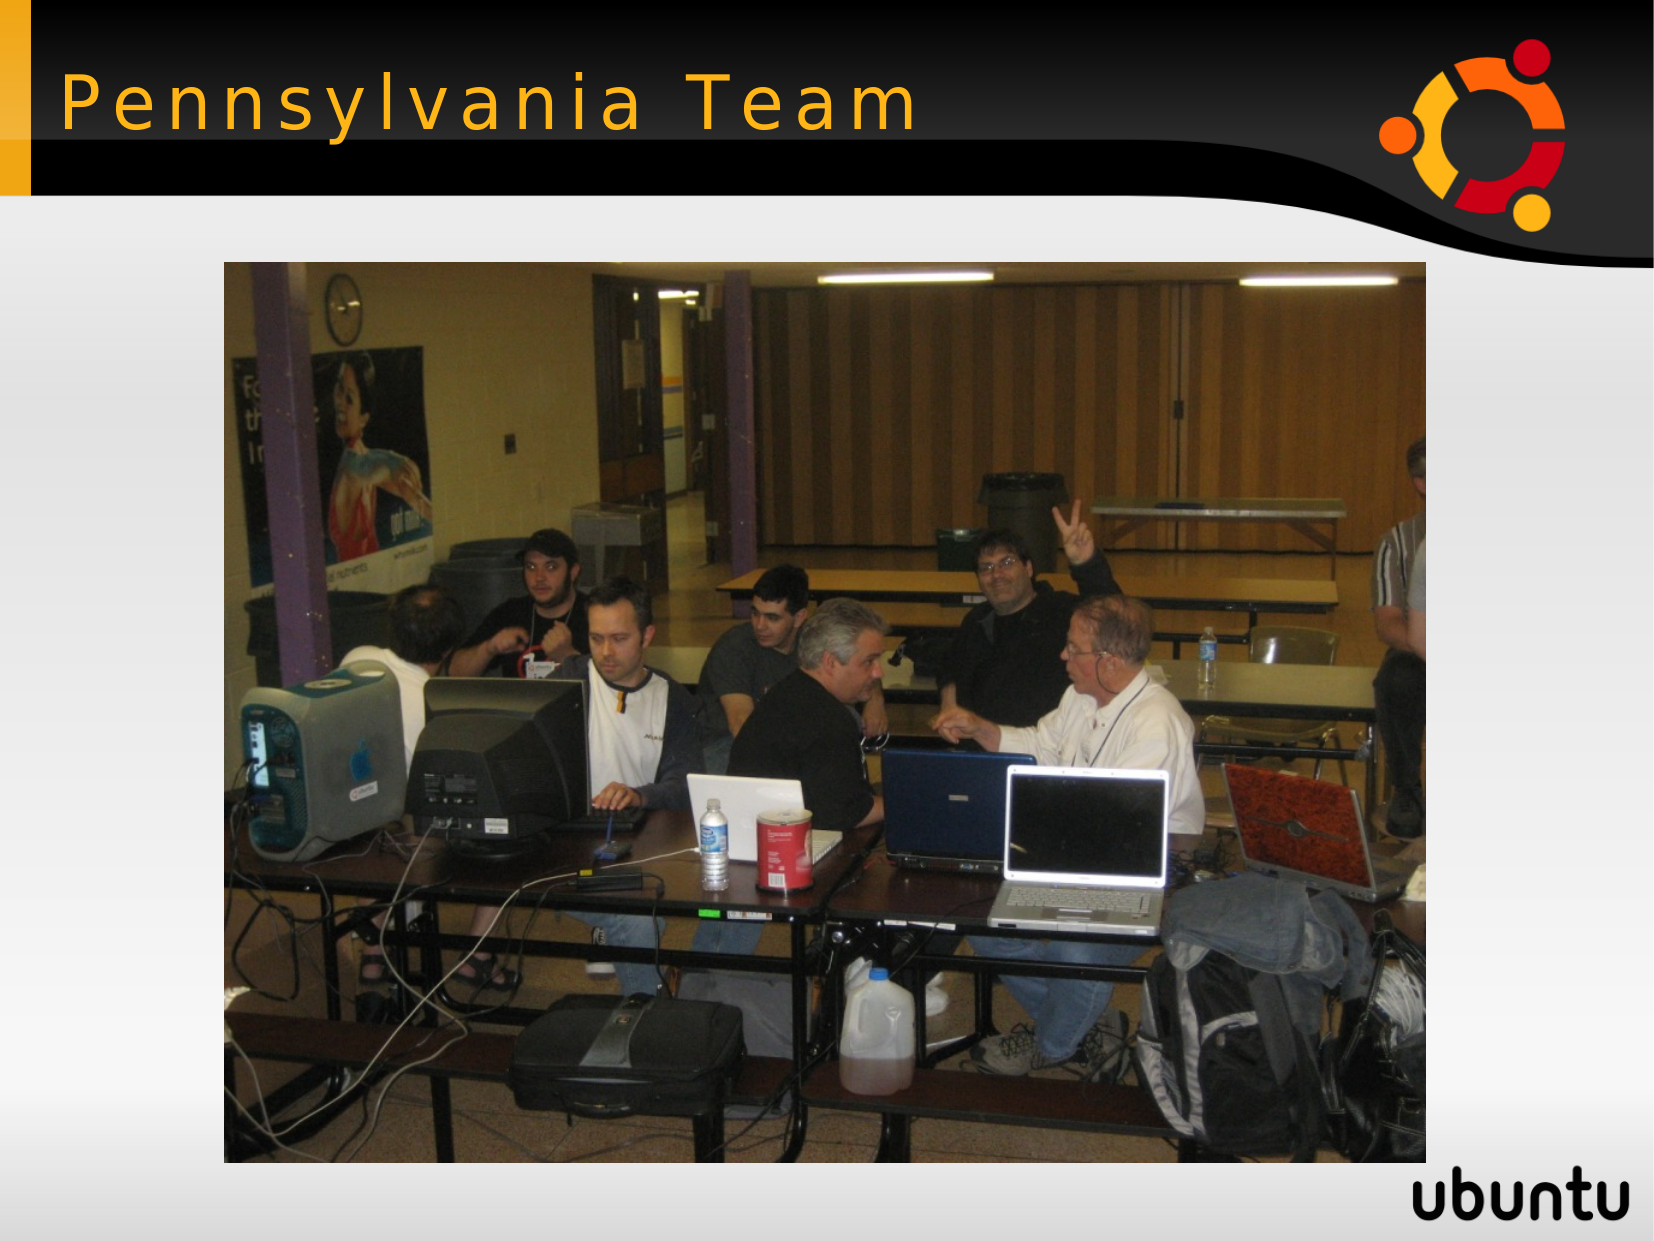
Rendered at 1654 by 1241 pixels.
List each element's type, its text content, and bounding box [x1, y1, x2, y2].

picture [0, 0, 1654, 1241]
title Pennsylvania Team [59, 36, 1270, 171]
